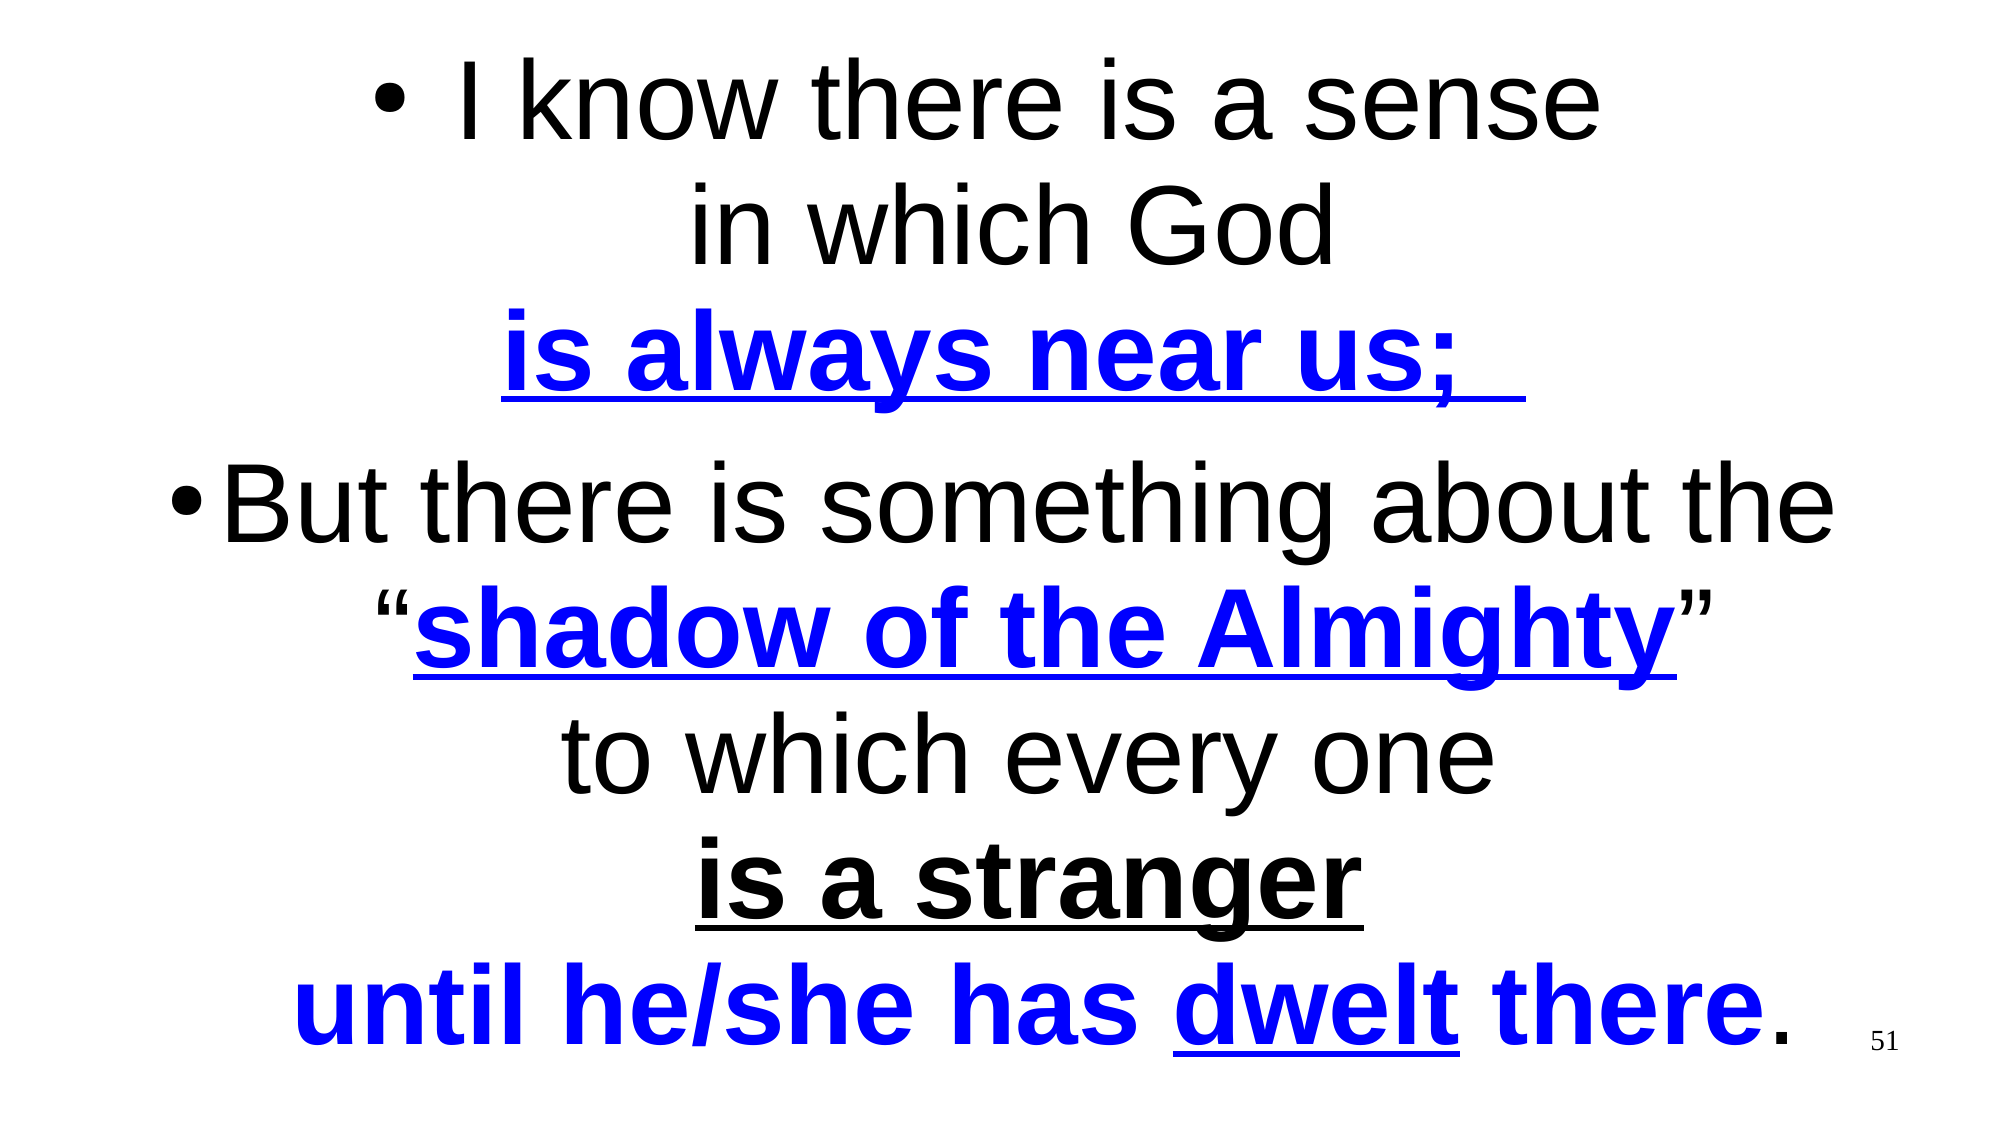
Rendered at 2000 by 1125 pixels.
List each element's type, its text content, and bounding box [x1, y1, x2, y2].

list I know there is a sense in which God is always near us; But there is something about the “shadow of the Almighty” to which every one is a stranger until he/she has dwelt there. [37, 37, 1951, 1088]
